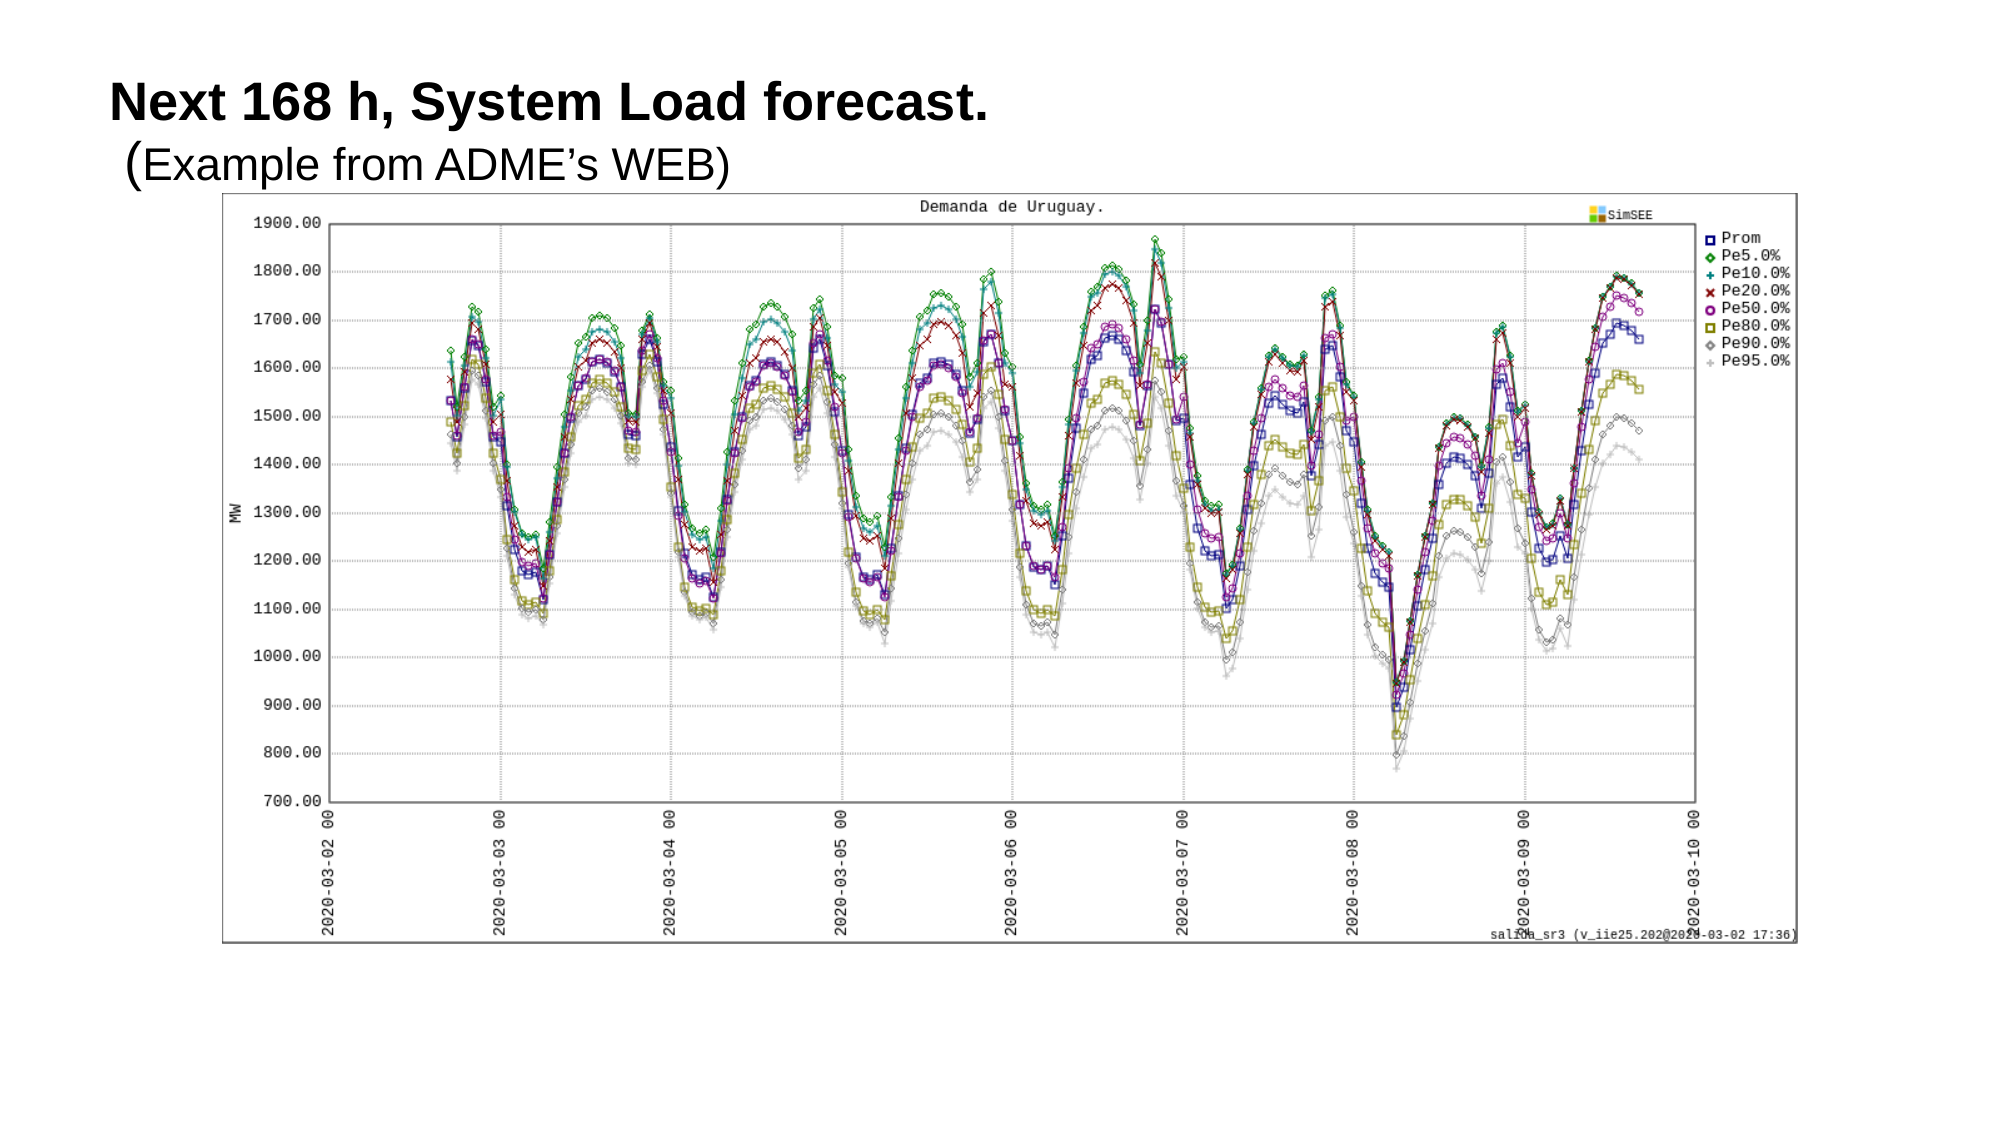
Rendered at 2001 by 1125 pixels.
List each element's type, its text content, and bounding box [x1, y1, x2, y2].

picture [222, 193, 1798, 944]
text_box Next 168 h, System Load forecast. (Example from ADME’s WEB) [94, 63, 1595, 200]
